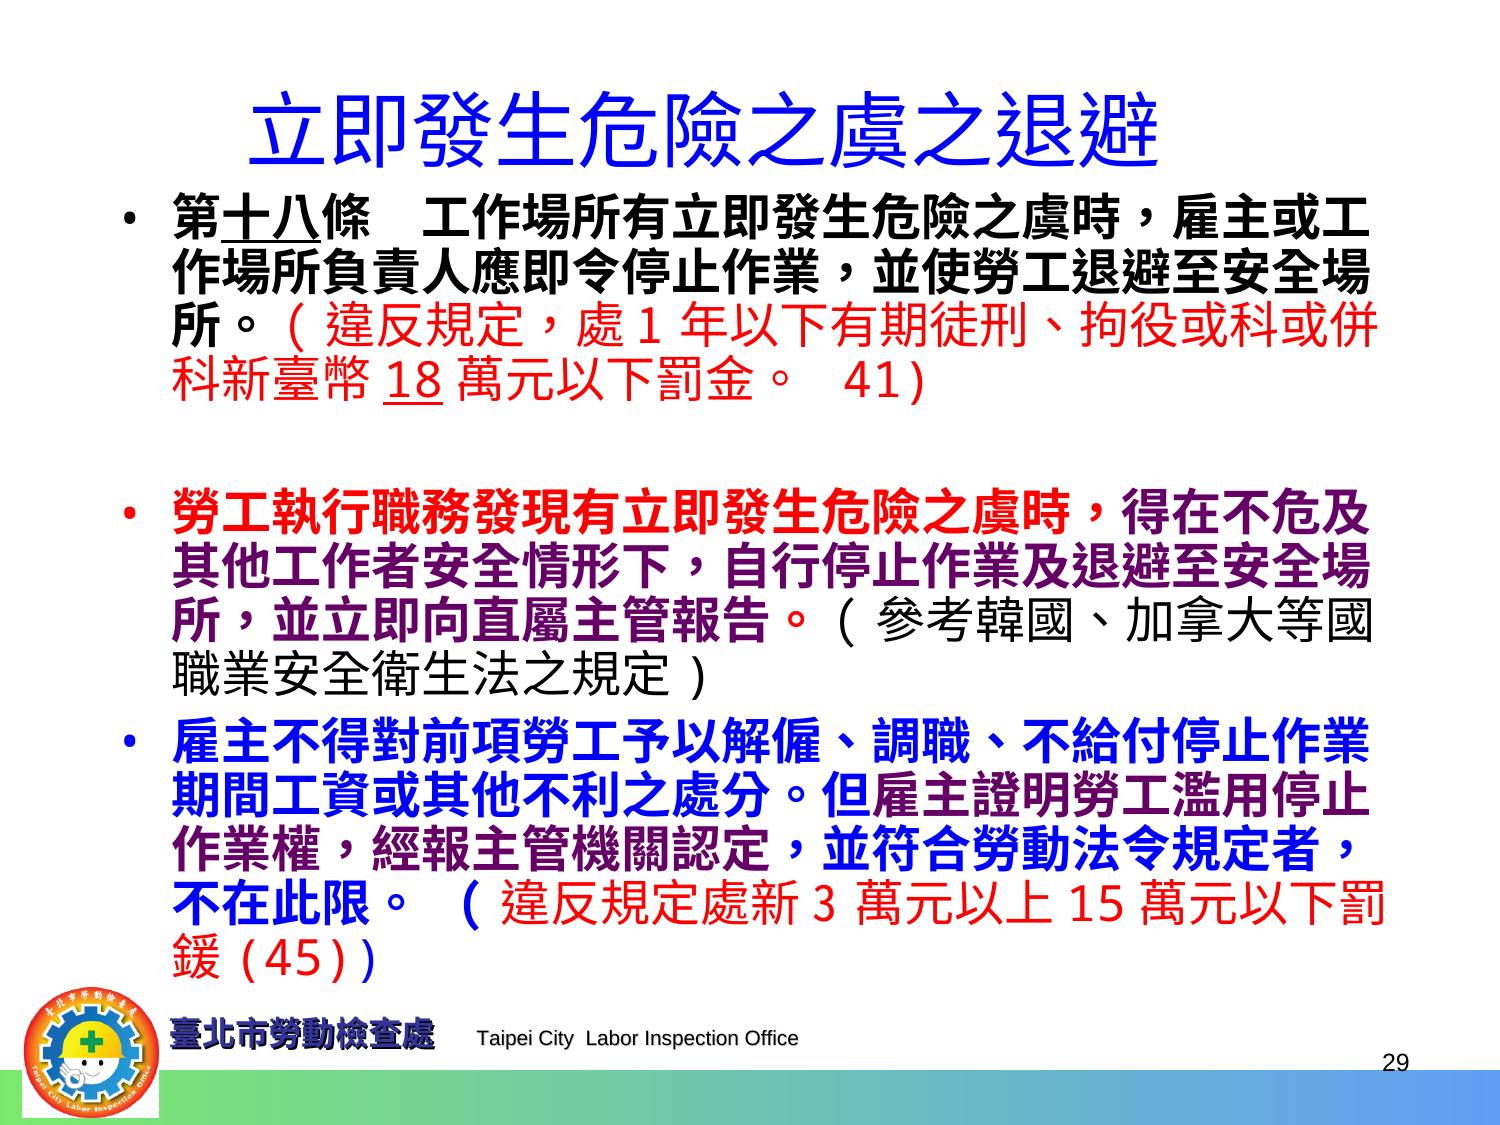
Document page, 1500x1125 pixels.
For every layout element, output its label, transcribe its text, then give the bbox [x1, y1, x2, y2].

text_box <編號> [1074, 1024, 1426, 1100]
picture [22, 987, 159, 1118]
list 第十八條 工作場所有立即發生危險之虞時，雇主或工作場所負責人應即令停止作業，並使勞工退避至安全場所。(違反規定，處1年以下有期徒刑、拘役或科或併科新臺幣18萬元以下罰金。 41) 勞工執行職務發現有立即發生危險之虞時，得在不危及其他工作者安全情形下，自行停止作業及退避至安全場所，並立即向直屬主管報告。(參考韓國、加拿大等國職業安全衛生法之規定) 雇主不得對前項勞工予以解僱、調職、不給付停止作業期間工資或其他不利之處分。但雇主證明勞工濫用停止作業權，經報主管機關認定，並符合勞動法令規定者，不在此限。 (違反規定處新3萬元以上15萬元以下罰鍰(45)) [100, 185, 1436, 1010]
text_box 立即發生危險之虞之退避 [230, 90, 1282, 186]
